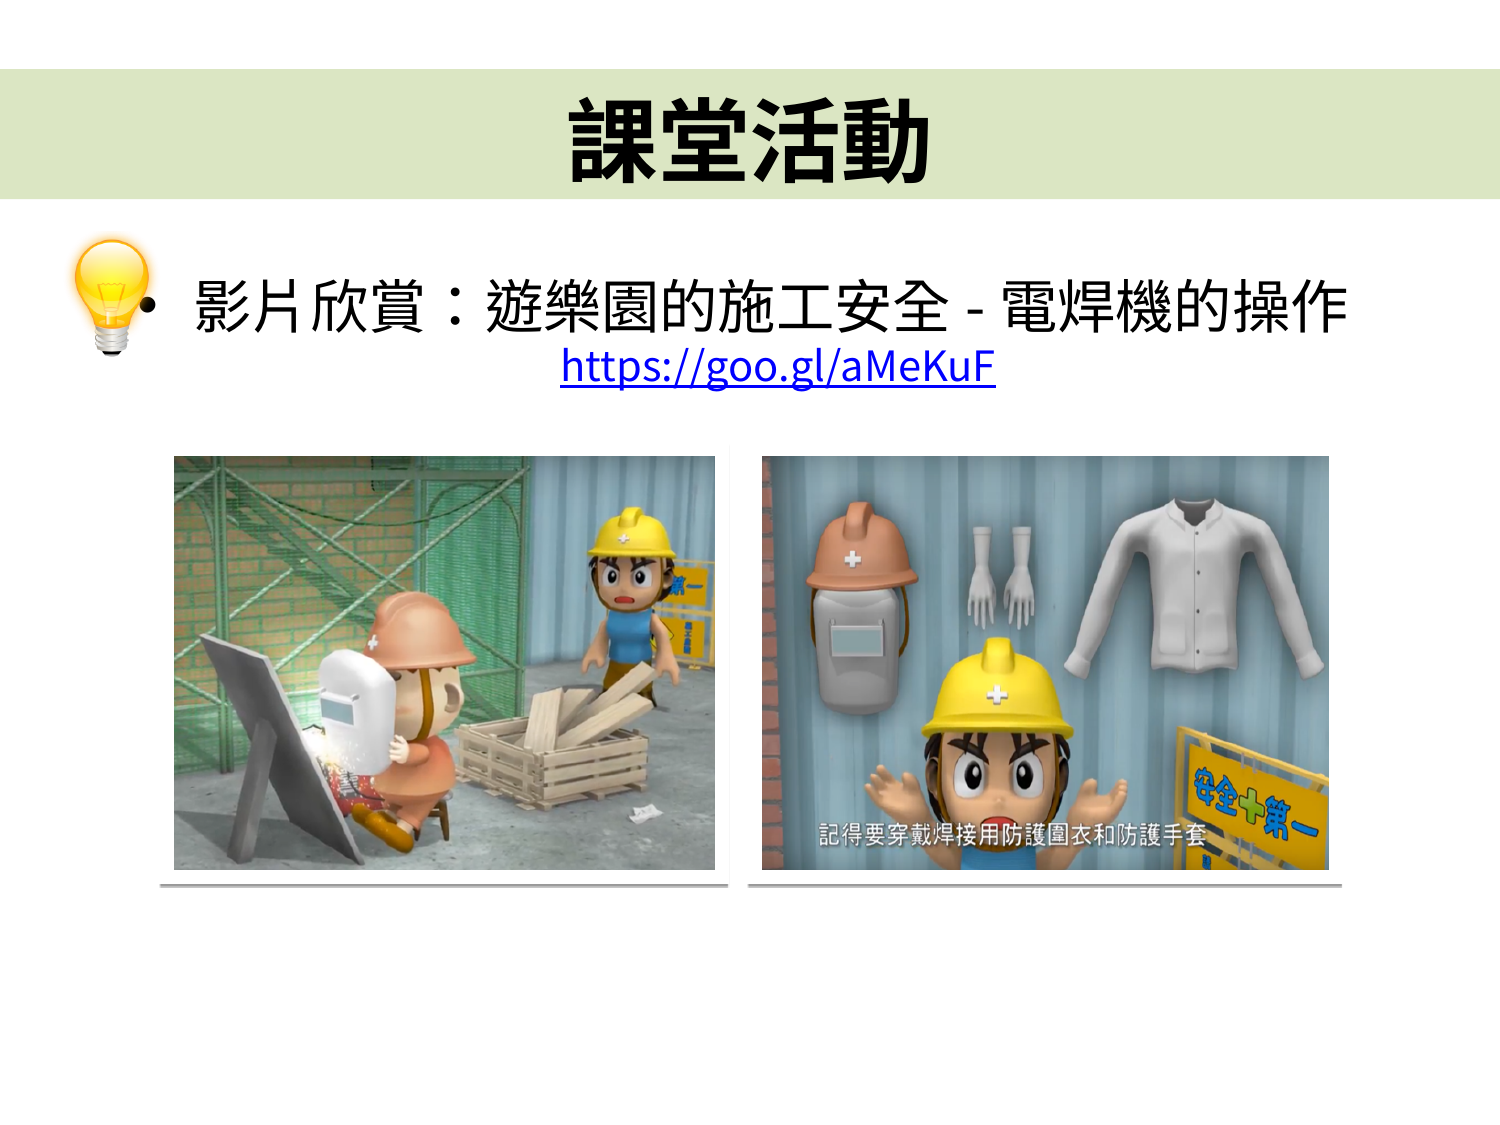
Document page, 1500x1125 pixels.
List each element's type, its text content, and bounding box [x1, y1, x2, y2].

picture [761, 456, 1329, 870]
picture [48, 231, 174, 358]
title 課堂活動 [75, 45, 1425, 233]
list 影片欣賞：遊樂園的施工安全-電焊機的操作https://goo.gl/aMeKuF [75, 262, 1425, 1005]
picture [173, 456, 715, 870]
text_box [0, 69, 75, 200]
text_box [1425, 69, 1500, 200]
